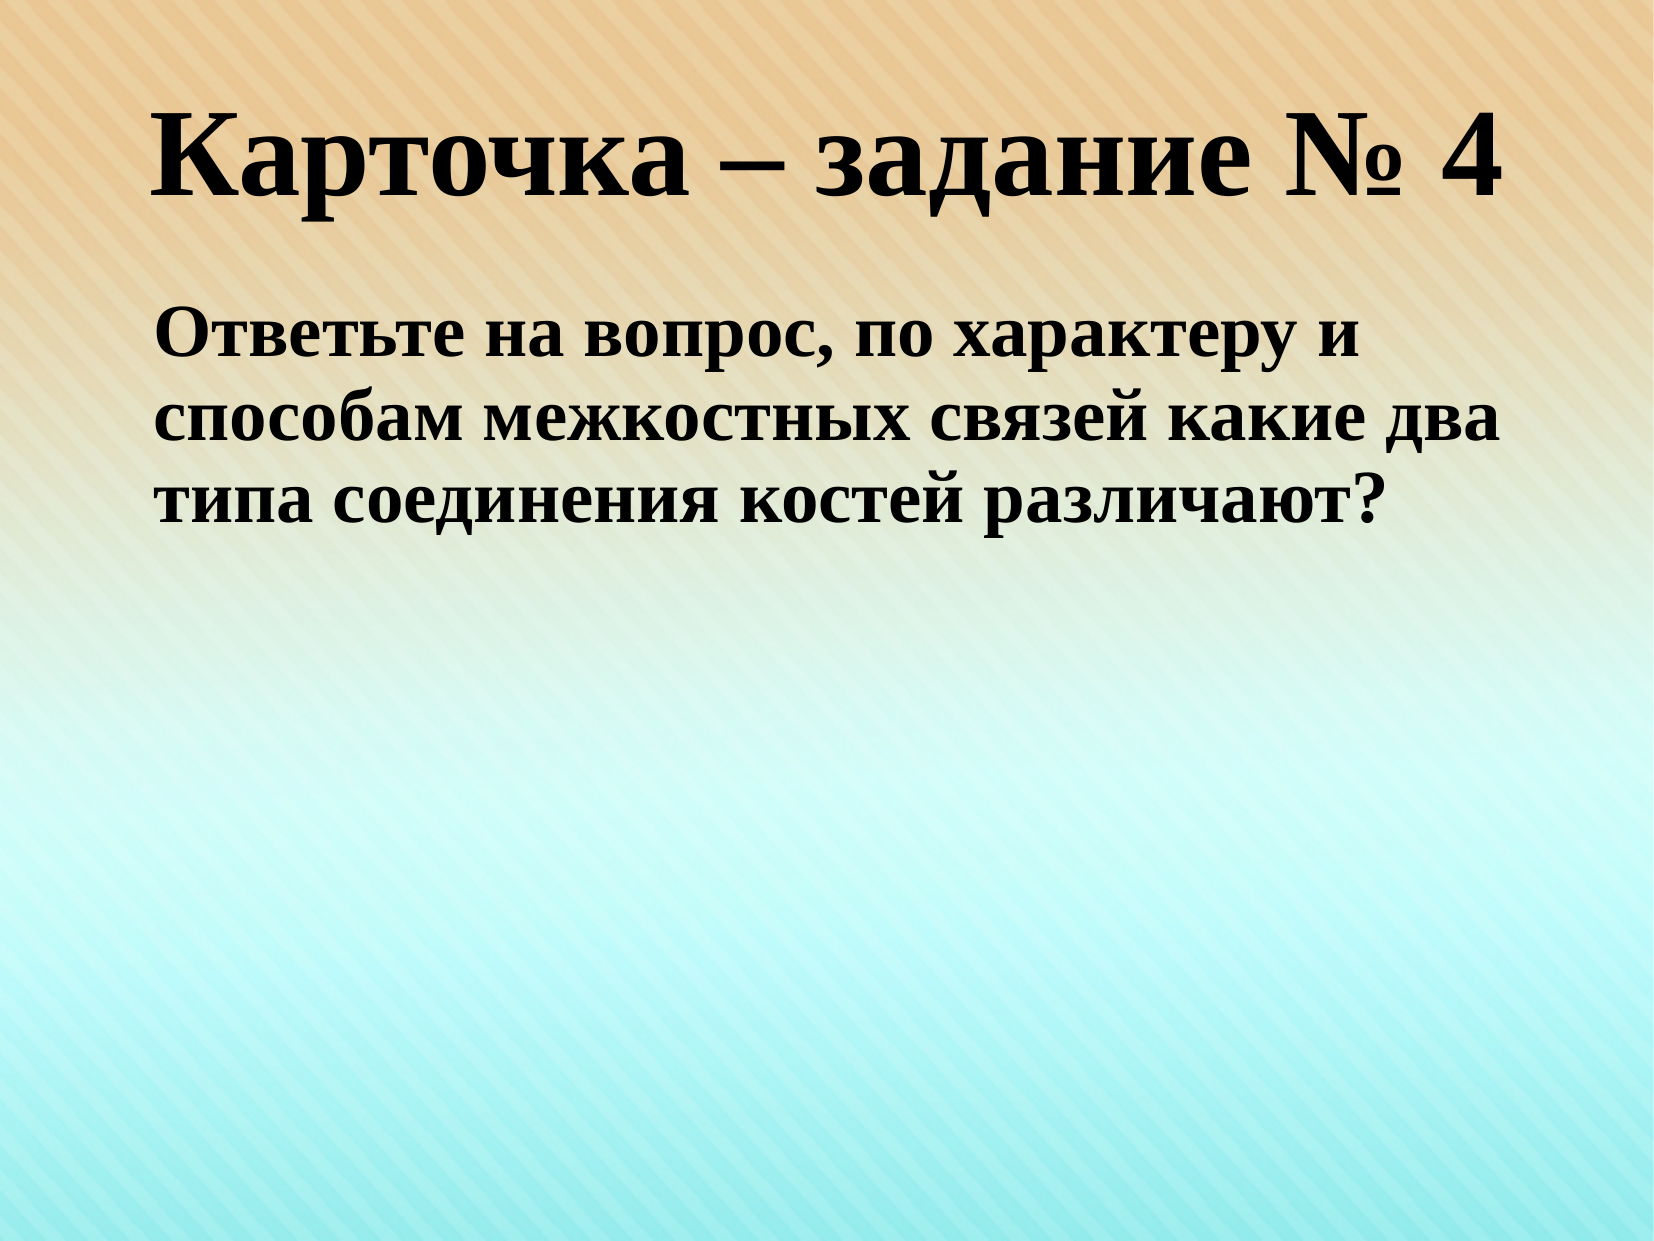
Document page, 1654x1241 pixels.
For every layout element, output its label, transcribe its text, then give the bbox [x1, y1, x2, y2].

title Карточка – задание № 4 [82, 49, 1571, 257]
picture [0, 0, 1654, 1241]
list Ответьте на вопрос, по характеру и способам межкостных связей какие два типа соединения костей различают? [82, 290, 1571, 1109]
